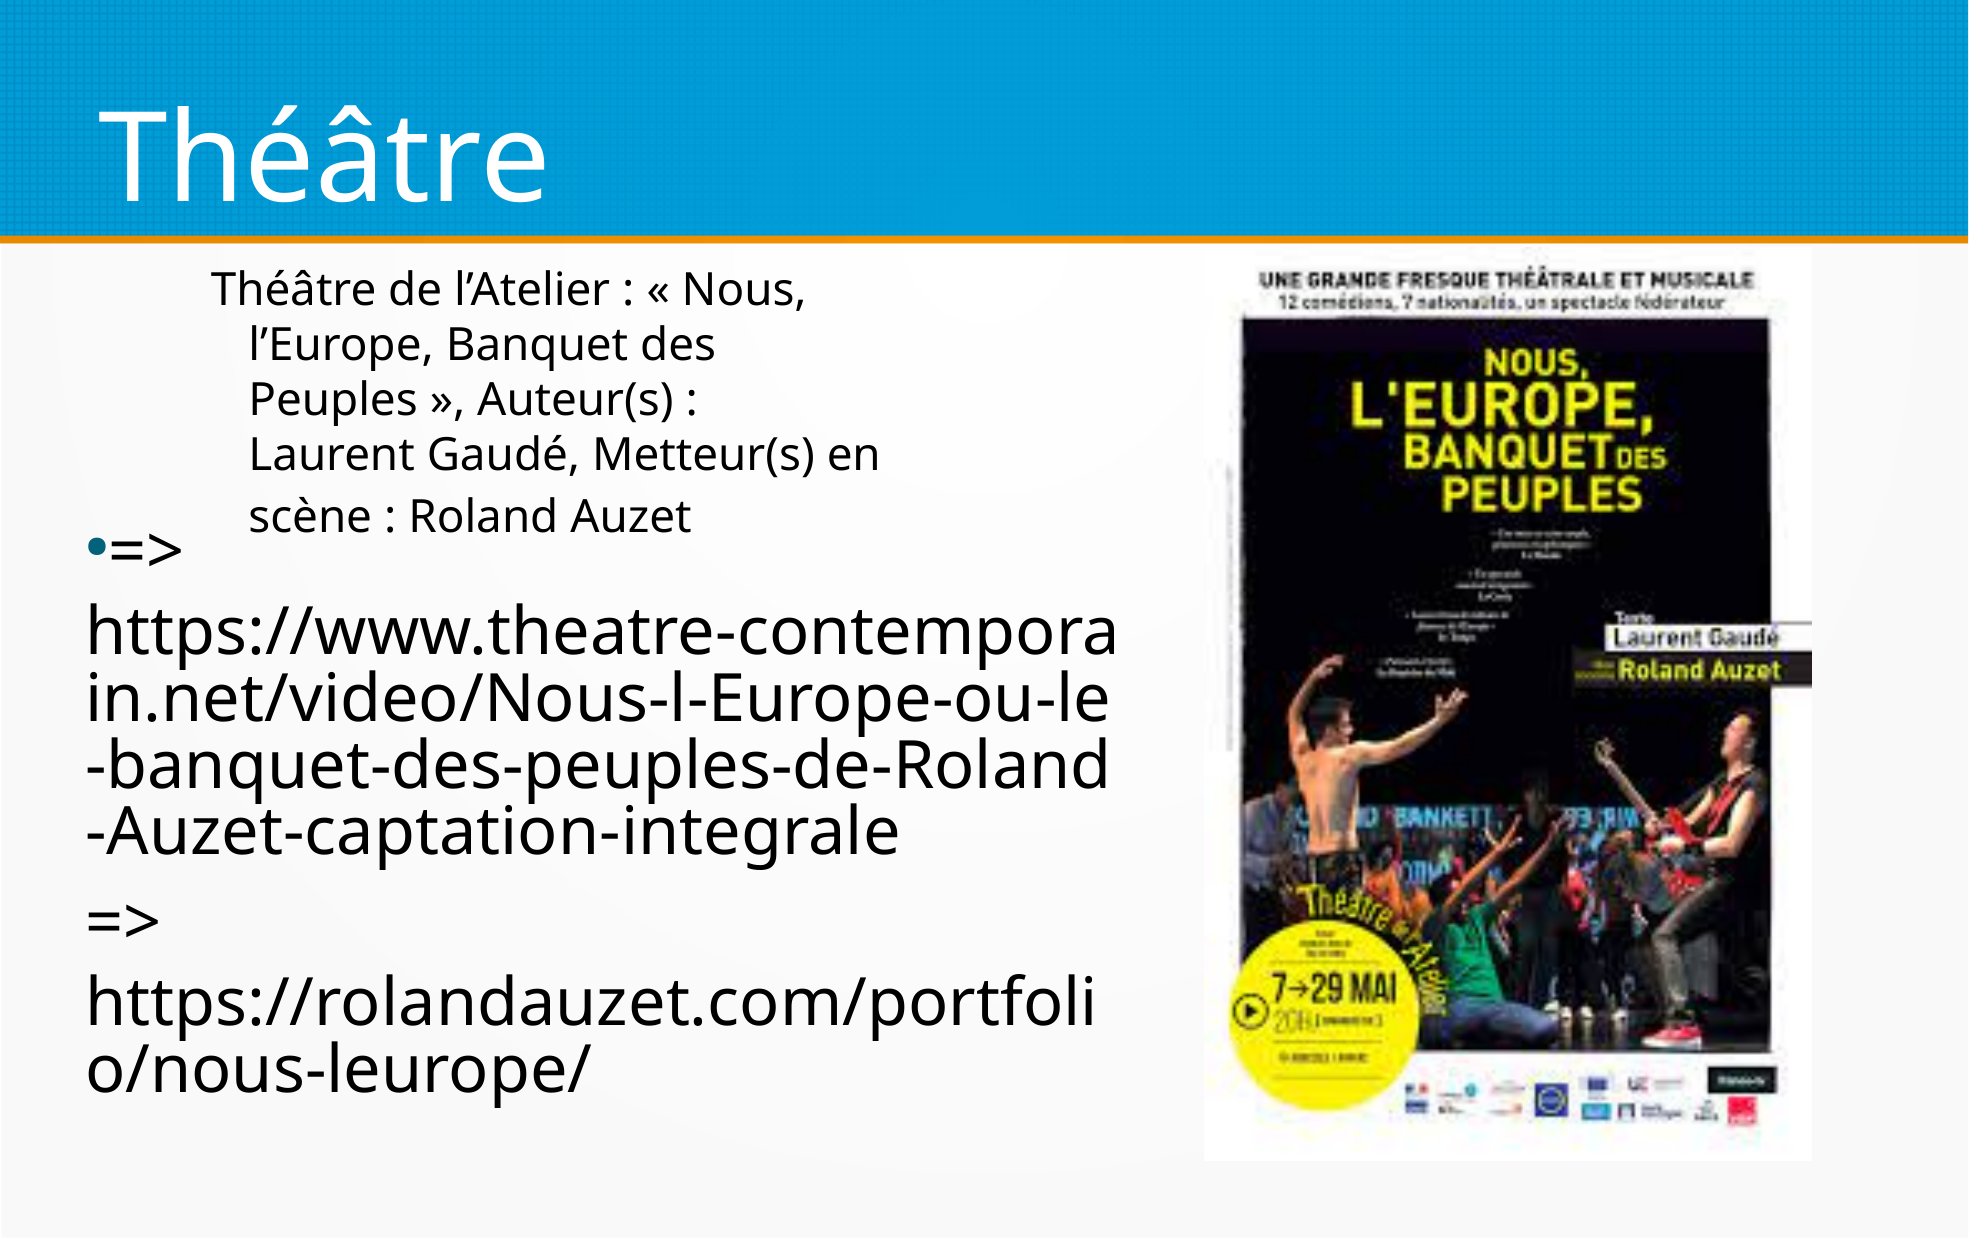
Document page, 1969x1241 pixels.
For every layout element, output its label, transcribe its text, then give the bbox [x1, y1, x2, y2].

title Théâtre [98, 19, 1870, 227]
list =>https://www.theatre-contemporain.net/video/Nous-l-Europe-ou-le-banquet-des-peuples-de-Roland-Auzet-captation-integrale=> https://rolandauzet.com/portfolio/nous-leurope/ [85, 507, 1134, 1134]
list Théâtre de l’Atelier : « Nous, l’Europe, Banquet des Peuples », Auteur(s) : Laurent Gaudé, Metteur(s) en scène : Roland Auzet [98, 259, 945, 507]
picture [1204, 248, 1812, 1161]
